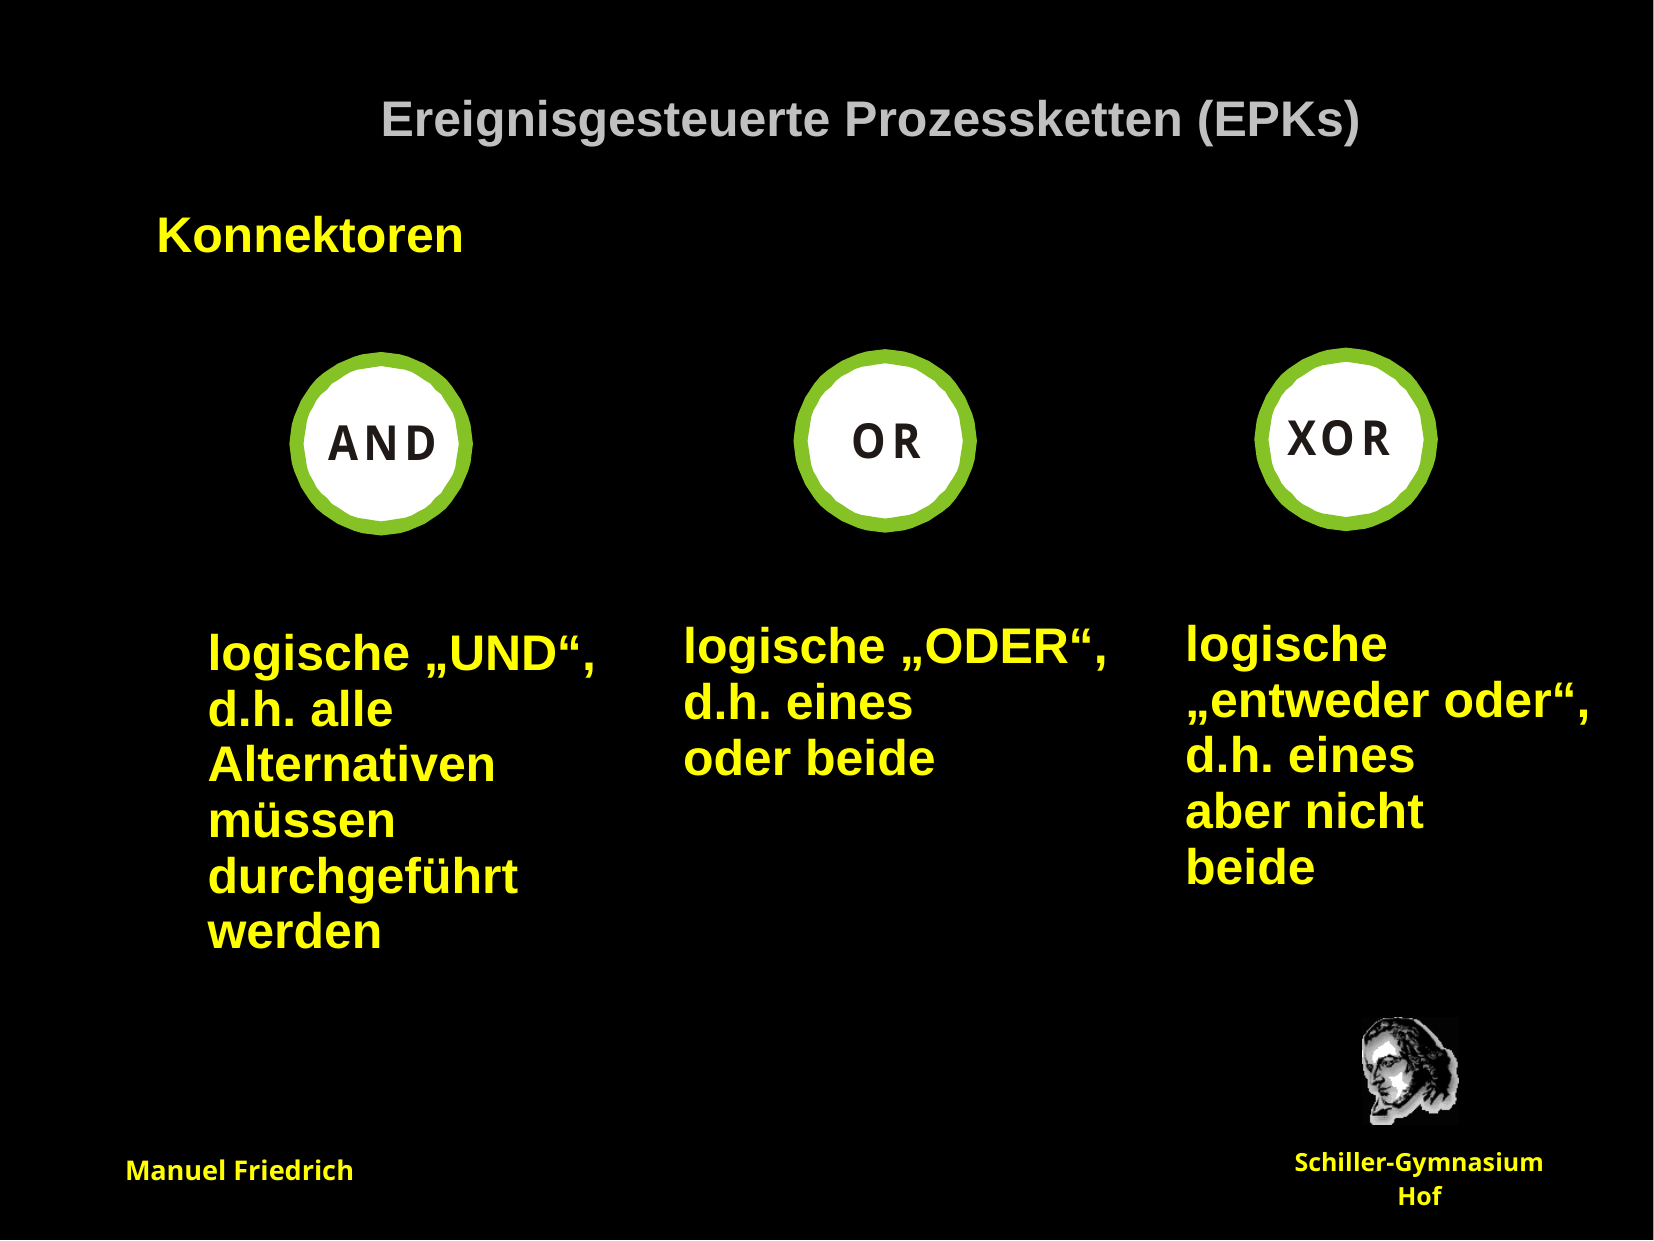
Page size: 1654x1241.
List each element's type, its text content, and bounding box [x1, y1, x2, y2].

text_box Konnektoren [156, 207, 488, 269]
picture [1362, 1017, 1459, 1125]
chart [1249, 342, 1443, 536]
text_box Schiller-Gymnasium Hof [1294, 1145, 1549, 1206]
chart [788, 344, 982, 538]
text_box Ereignisgesteuerte Prozessketten (EPKs) [380, 91, 1391, 153]
text_box logische „UND“, d.h. alle Alternativen müssen durchgeführt werden [207, 625, 622, 991]
chart [284, 347, 478, 541]
text_box logische „ODER“, d.h. eines oder beide [683, 618, 1120, 802]
text_box logische „entweder oder“, d.h. eines aber nicht beide [1185, 616, 1630, 922]
text_box Manuel Friedrich [124, 1151, 357, 1185]
